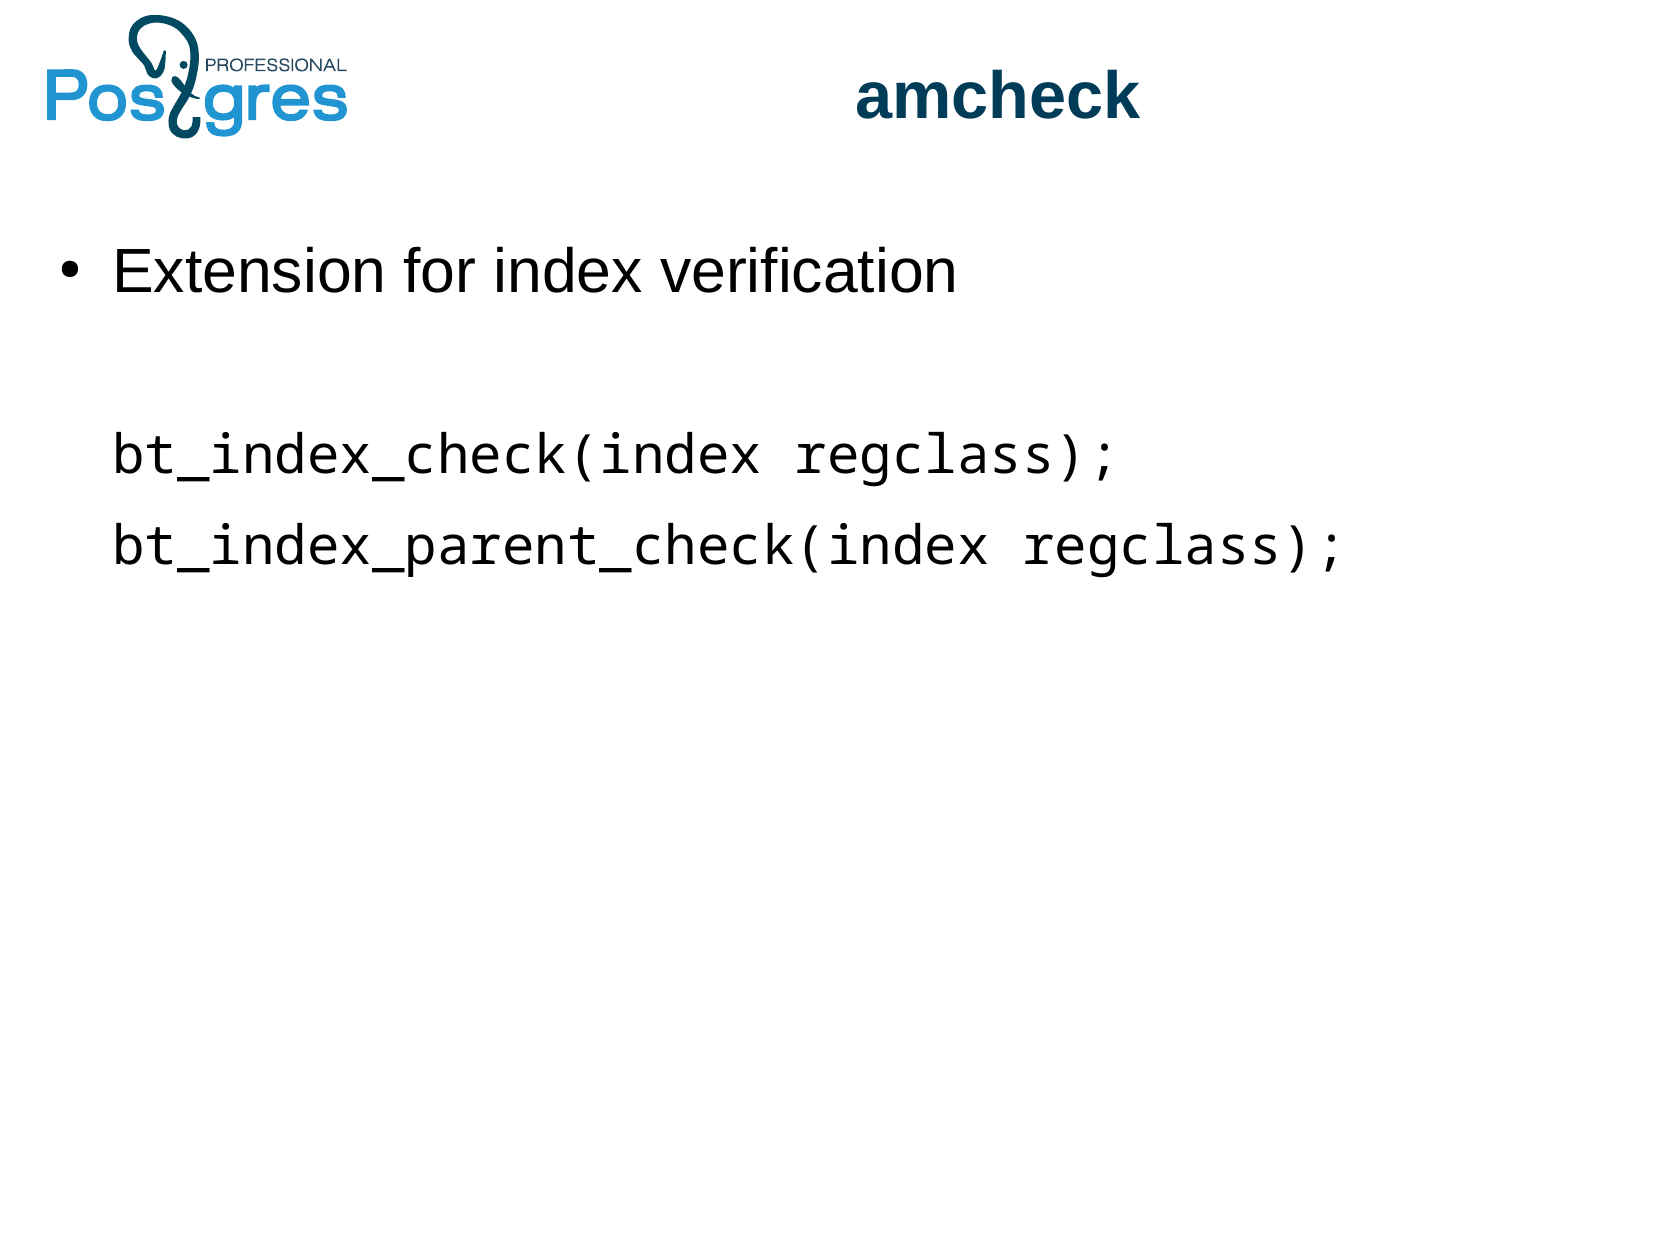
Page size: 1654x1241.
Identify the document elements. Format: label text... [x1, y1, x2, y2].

title amcheck [389, 49, 1607, 142]
list Extension for index verification bt_index_check(index regclass); bt_index_parent_check(index regclass); [41, 236, 1601, 1193]
